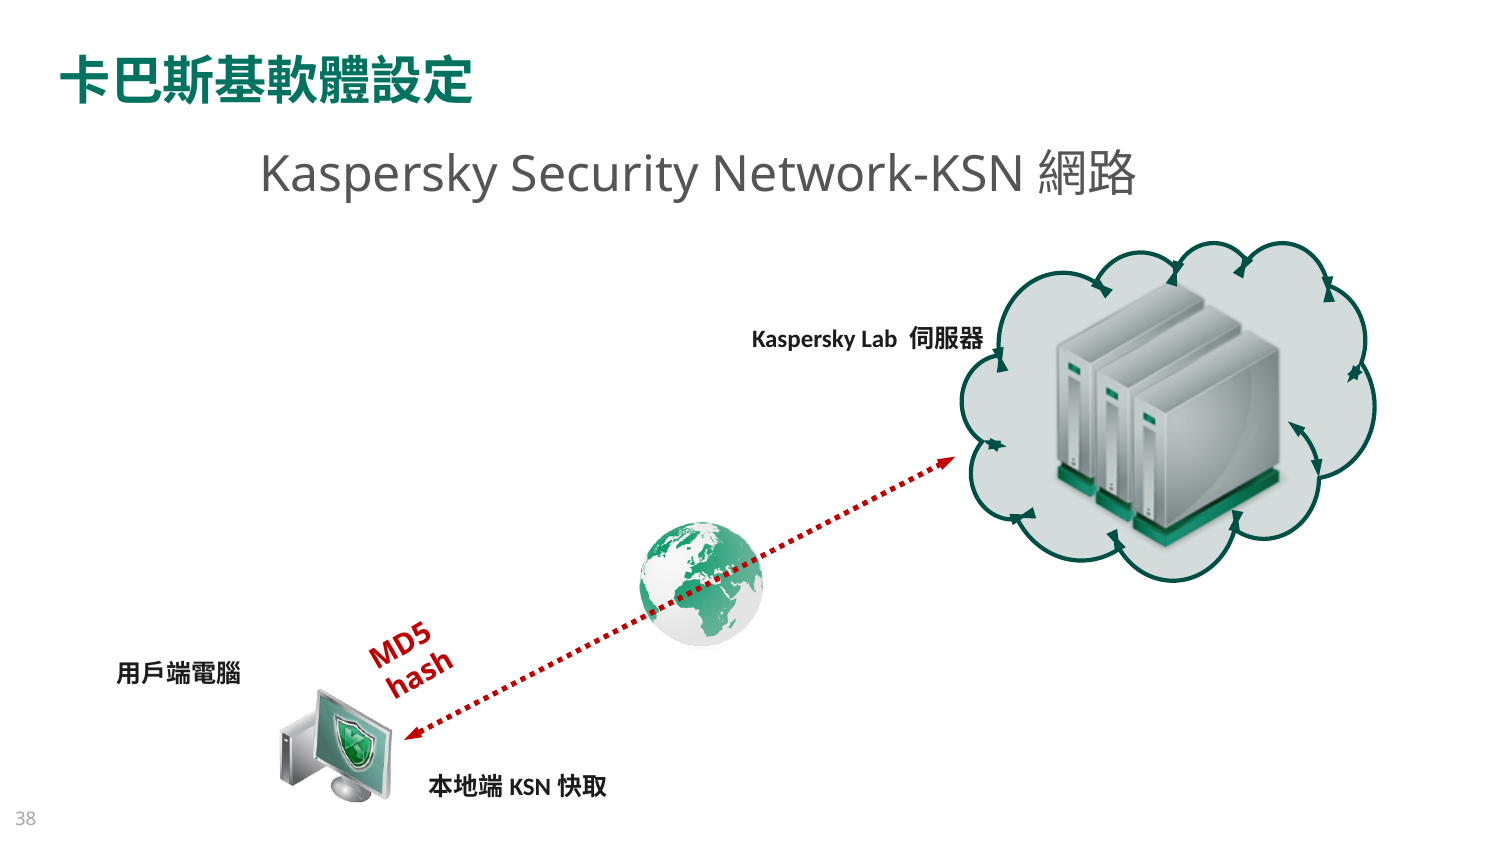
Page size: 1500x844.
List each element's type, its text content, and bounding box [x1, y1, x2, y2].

text_box Kaspersky Security Network-KSN網路 [26, 133, 1371, 224]
picture [276, 687, 396, 806]
picture [1225, 530, 1294, 553]
slide_number 38 [15, 806, 61, 831]
text_box [961, 243, 1375, 581]
title 卡巴斯基軟體設定 [58, 48, 1442, 162]
picture [639, 522, 763, 653]
text_box Kaspersky Lab 伺服器 [737, 316, 1037, 361]
text_box 用戶端電腦 [101, 650, 339, 696]
text_box 本地端KSN快取 [414, 763, 701, 808]
text_box MD5 hash [345, 569, 522, 721]
